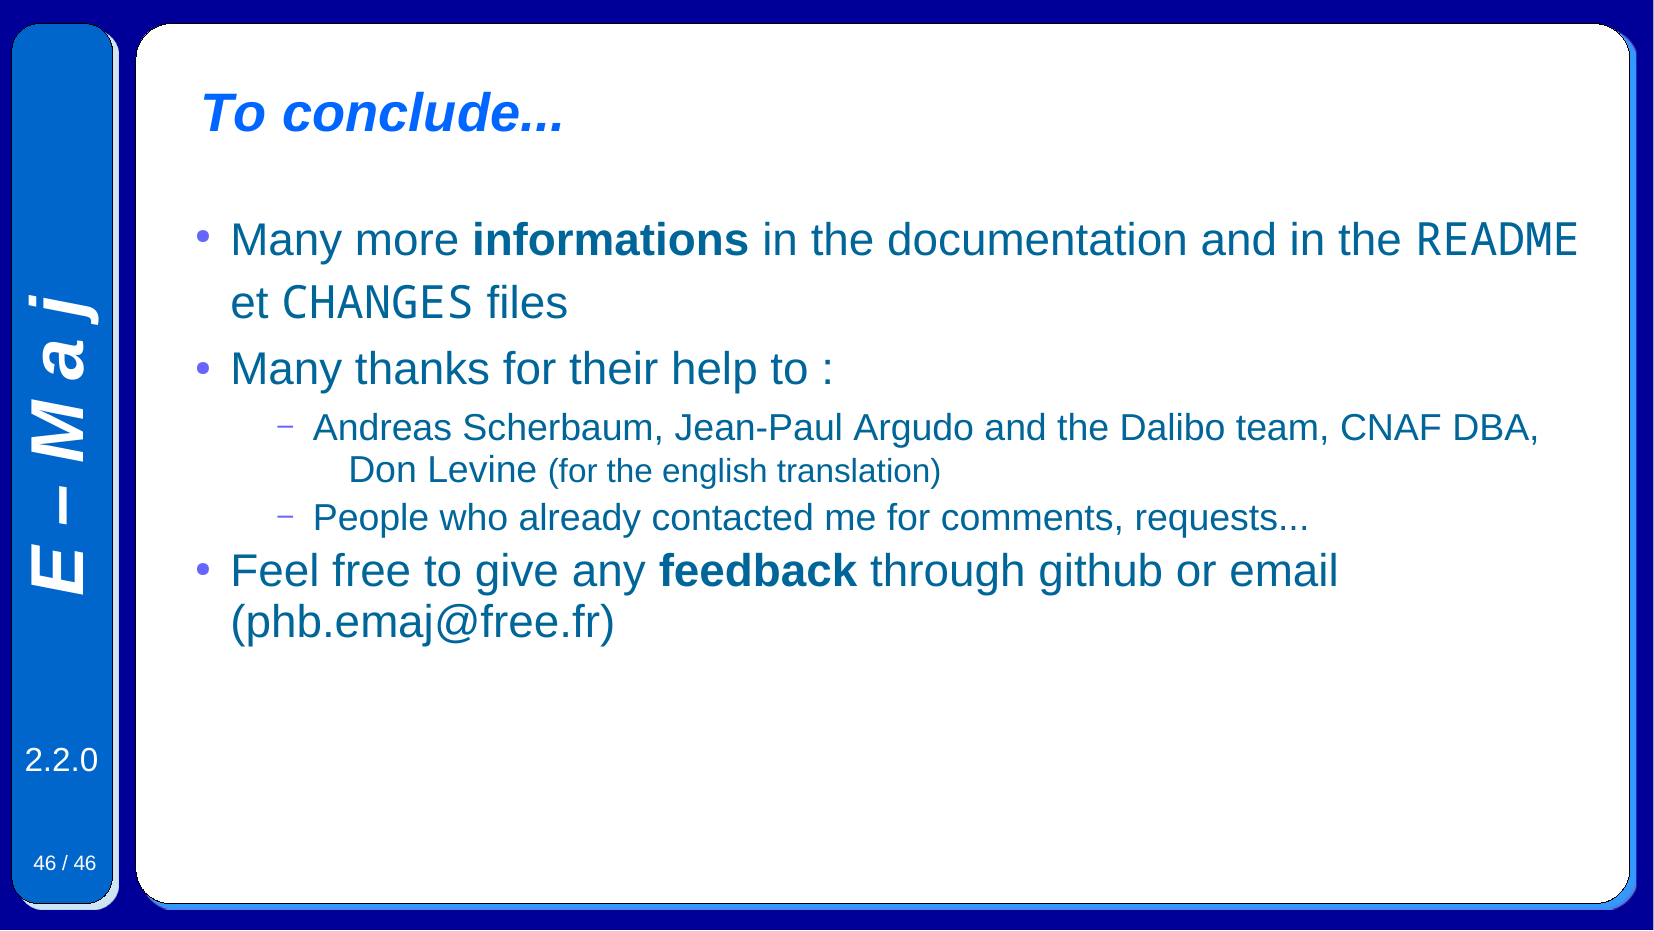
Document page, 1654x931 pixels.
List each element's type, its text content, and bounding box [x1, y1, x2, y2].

title To conclude... [200, 34, 1575, 191]
list Many more informations in the documentation and in the README et CHANGES files Many thanks for their help to : Andreas Scherbaum, Jean-Paul Argudo and the Dalibo team, CNAF DBA, Don Levine (for the english translation) People who already contacted me for comments, requests... Feel free to give any feedback through github or email (phb.emaj@free.fr) [177, 206, 1587, 827]
